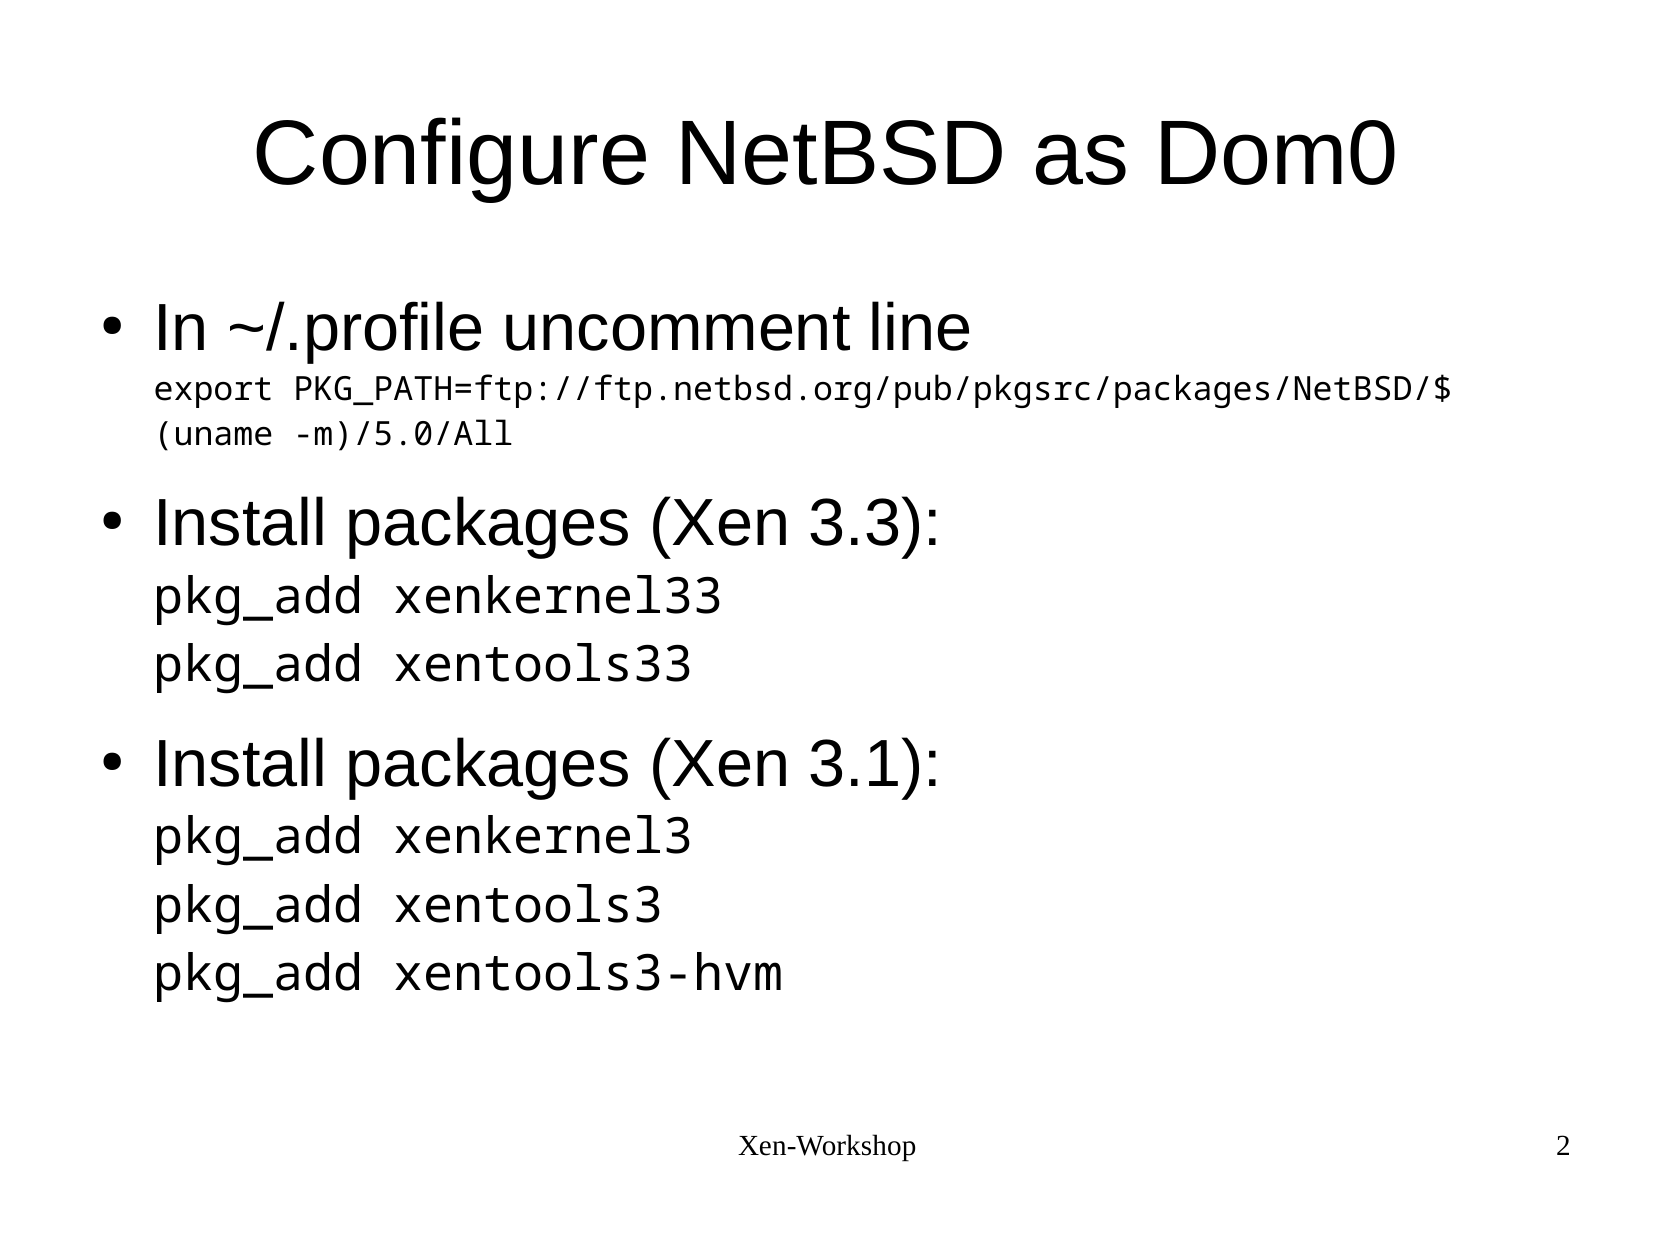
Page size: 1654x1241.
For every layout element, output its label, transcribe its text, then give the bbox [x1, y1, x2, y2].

list In ~/.profile uncomment line export PKG_PATH=ftp://ftp.netbsd.org/pub/pkgsrc/packages/NetBSD/$(uname -m)/5.0/All Install packages (Xen 3.3): pkg_add xenkernel33 pkg_add xentools33 Install packages (Xen 3.1): pkg_add xenkernel3 pkg_add xentools3 pkg_add xentools3-hvm [82, 290, 1571, 1094]
title Configure NetBSD as Dom0 [82, 49, 1571, 257]
